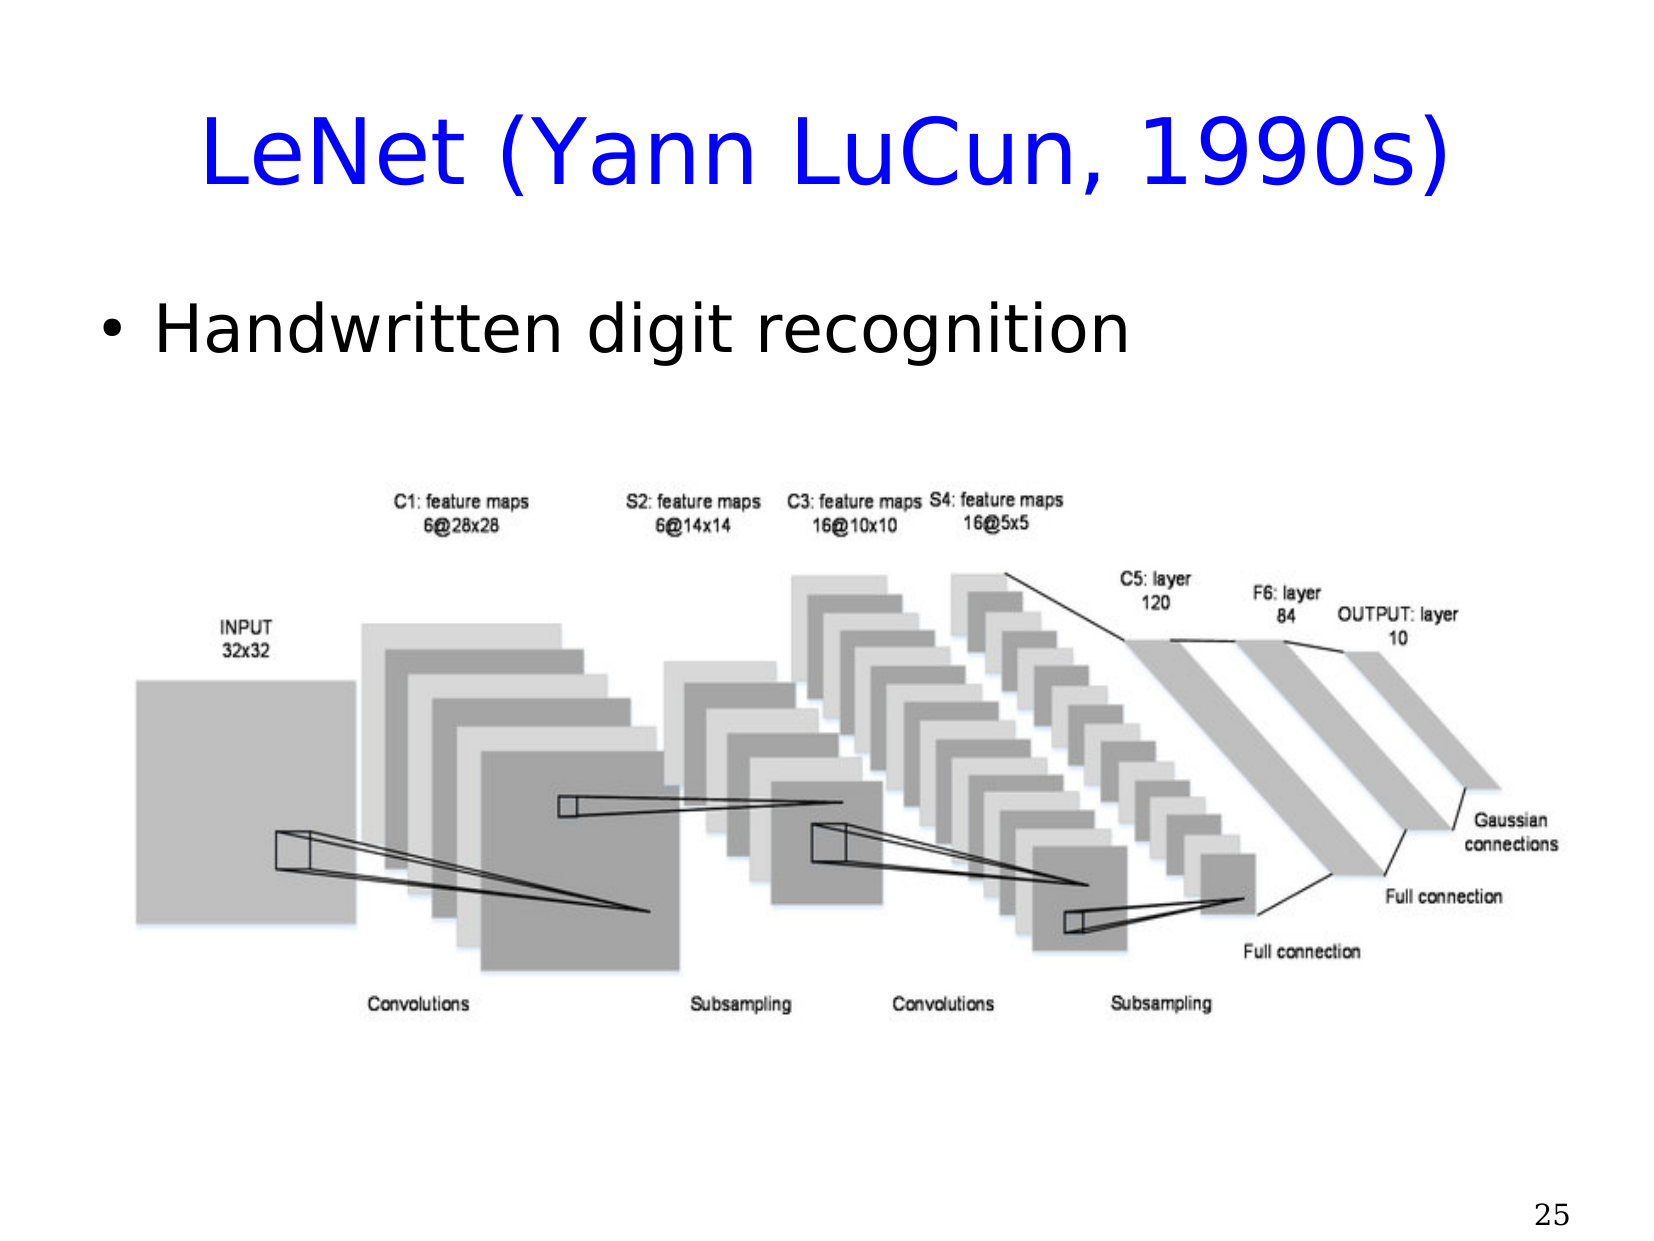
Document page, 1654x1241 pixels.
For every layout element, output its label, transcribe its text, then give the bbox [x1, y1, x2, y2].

title LeNet (Yann LuCun, 1990s) [82, 49, 1571, 257]
list Handwritten digit recognition [82, 290, 1571, 1109]
picture [128, 481, 1571, 1028]
